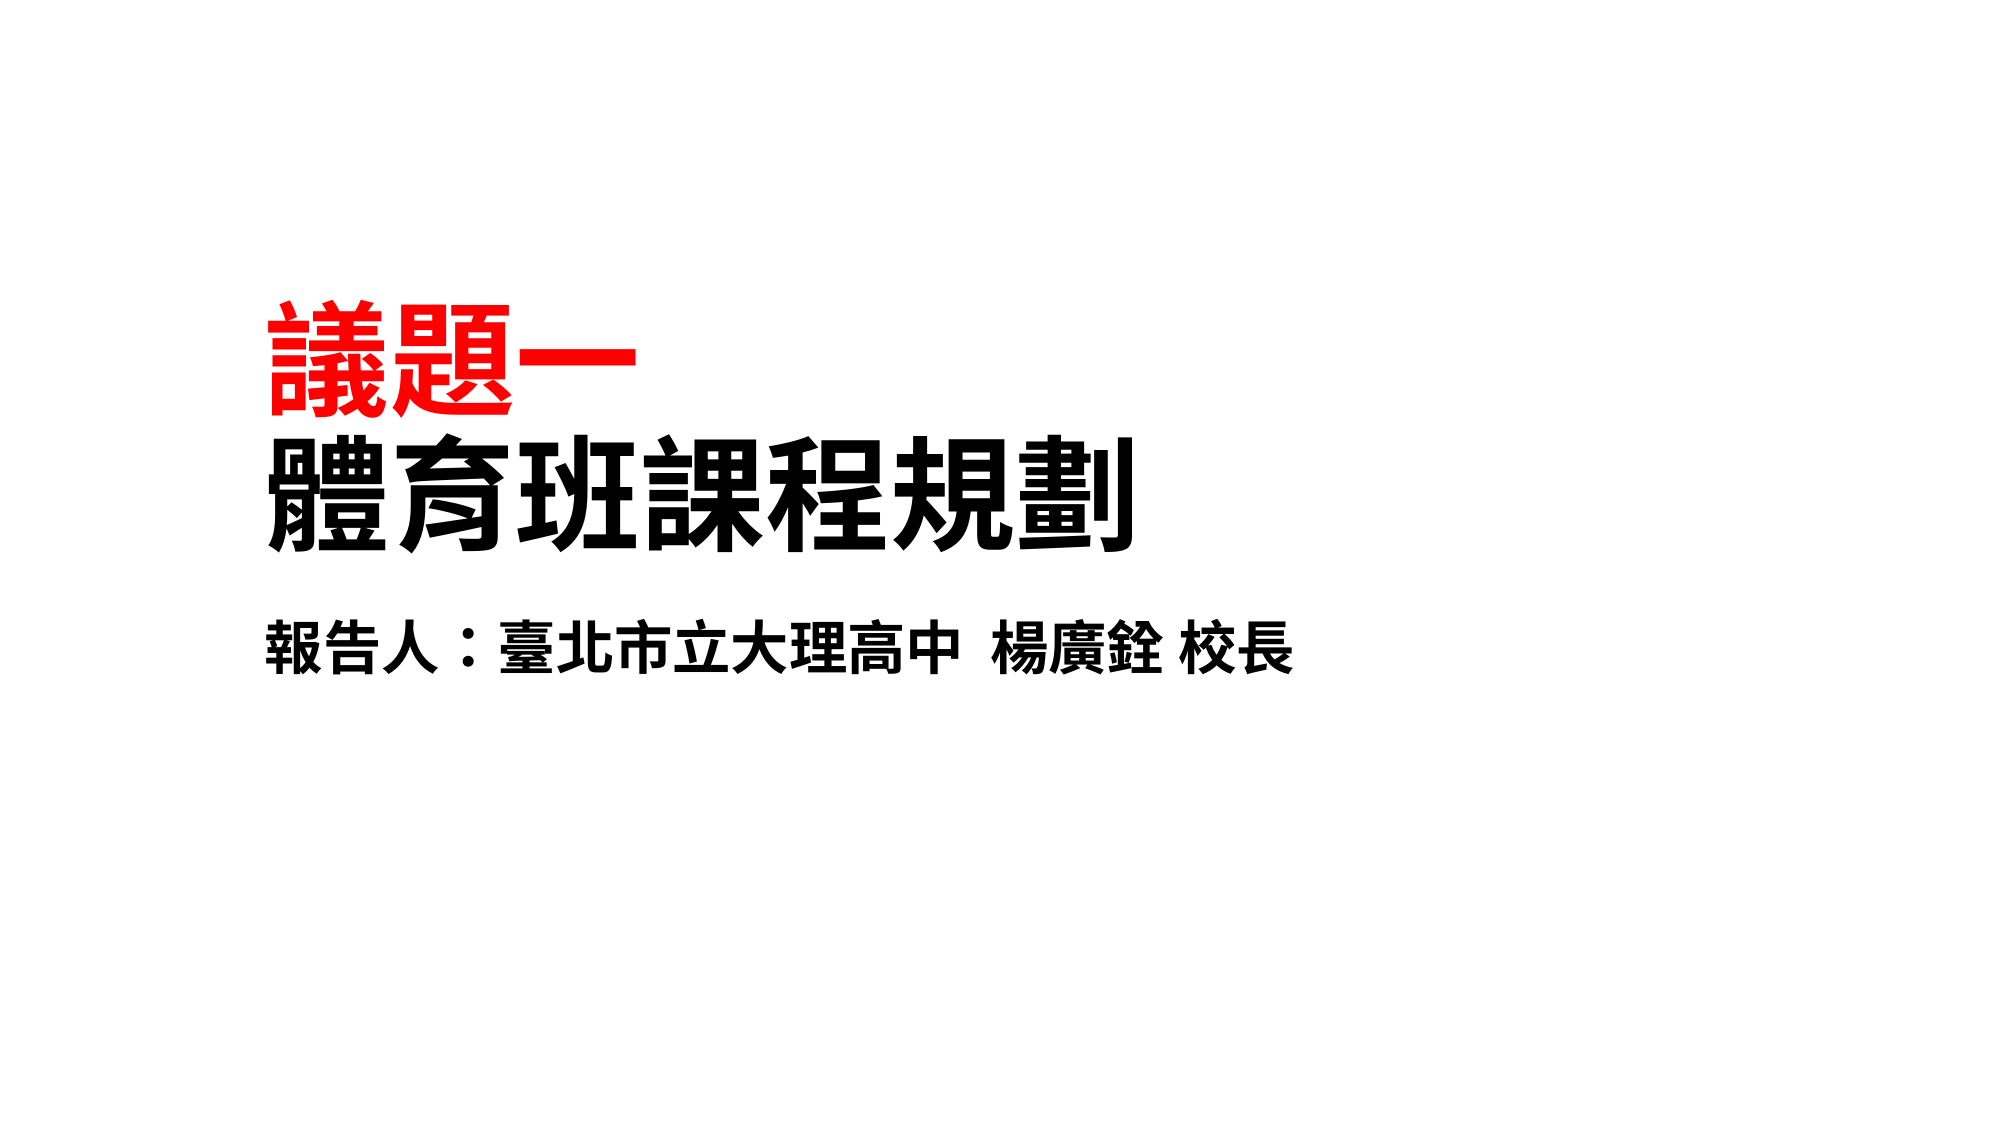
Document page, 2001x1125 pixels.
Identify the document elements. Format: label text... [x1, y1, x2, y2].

title 議題一 體育班課程規劃 [249, 184, 1750, 576]
subtitle 報告人：臺北市立大理高中 楊廣銓 校長 [249, 590, 1750, 863]
